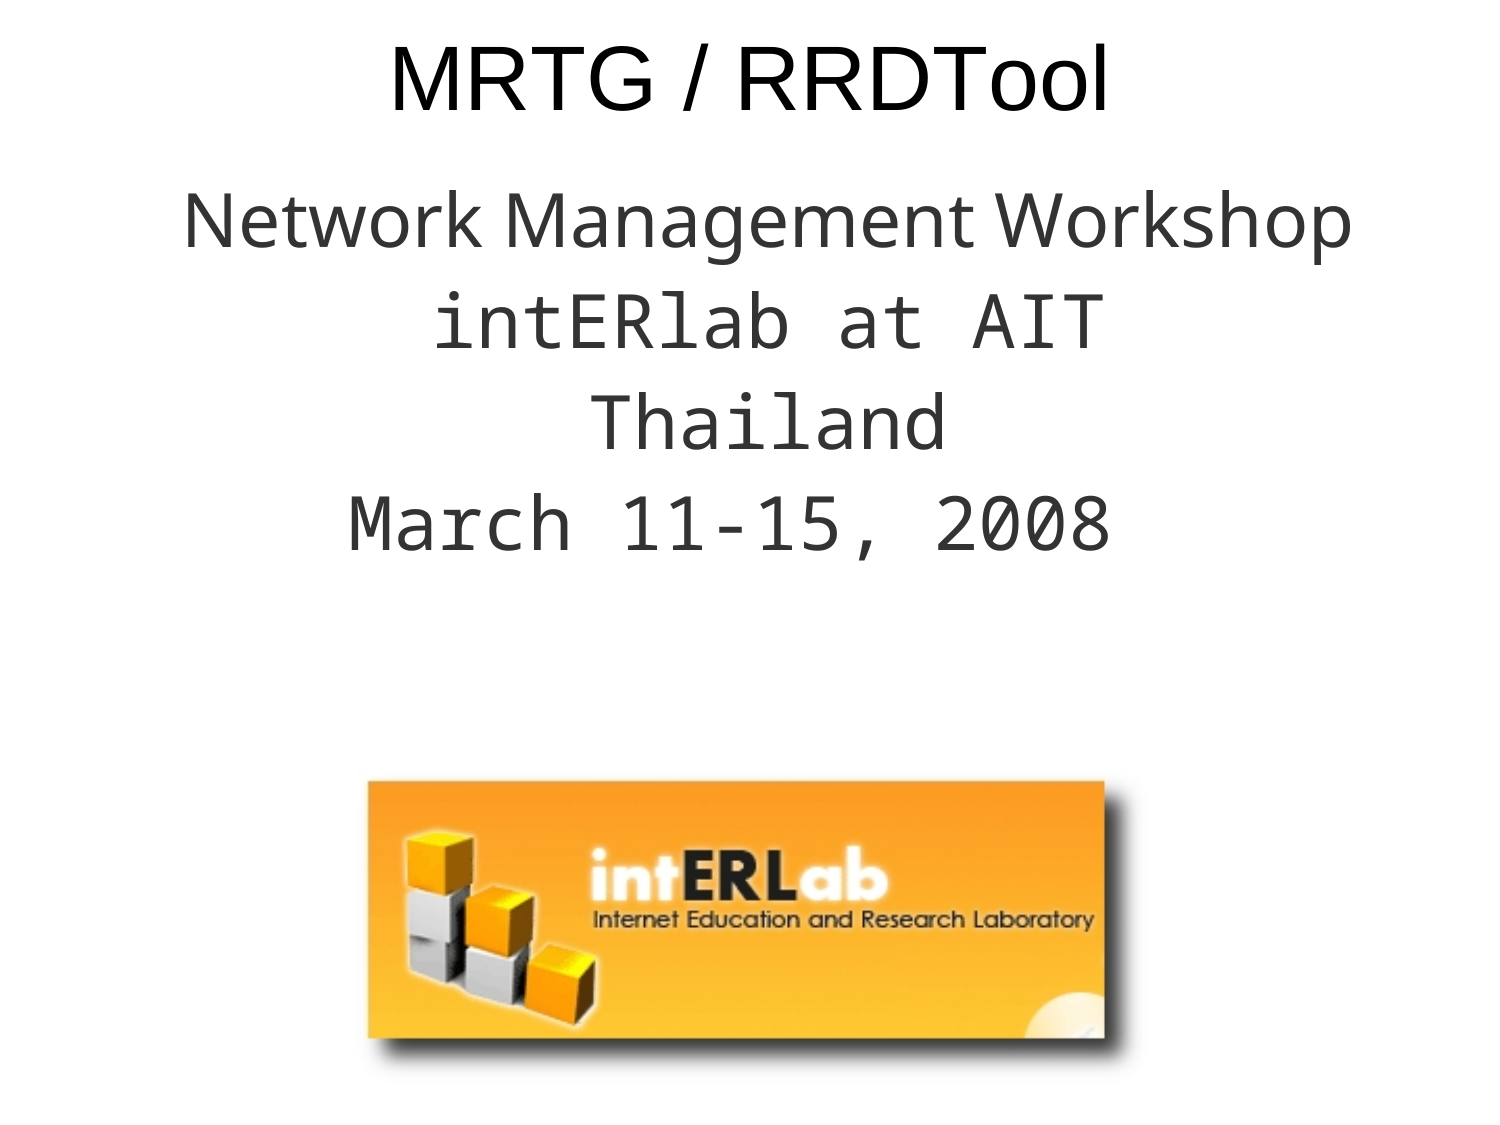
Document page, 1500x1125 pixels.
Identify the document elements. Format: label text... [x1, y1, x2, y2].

picture [354, 767, 1153, 1087]
text_box Network Management Workshop intERlab at AIT Thailand March 11-15, 2008 [11, 112, 1451, 894]
title MRTG / RRDTool [112, 0, 1388, 112]
